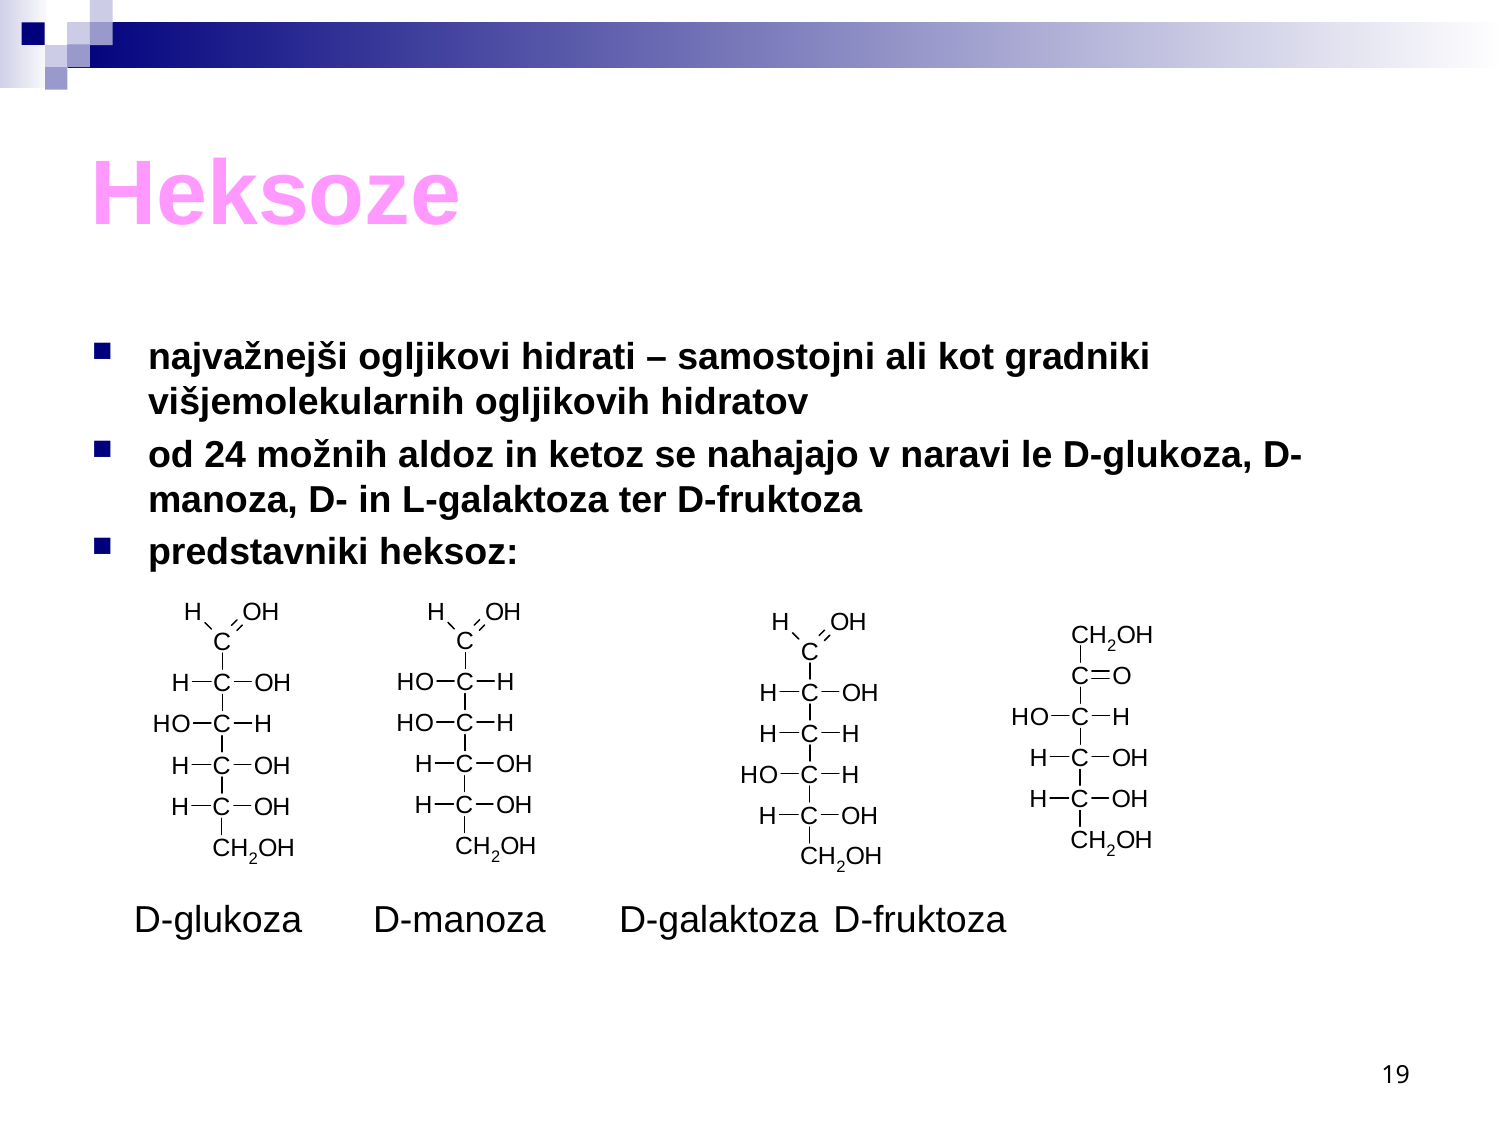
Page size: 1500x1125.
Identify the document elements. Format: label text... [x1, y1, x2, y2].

chart [395, 597, 544, 872]
picture [1008, 620, 1159, 865]
list najvažnejši ogljikovi hidrati – samostojni ali kot gradniki višjemolekularnih ogljikovih hidratov od 24 možnih aldoz in ketoz se nahajajo v naravi le D-glukoza, D-manoza, D- in L-galaktoza ter D-fruktoza predstavniki heksoz: D-glukoza D-manoza D-galaktoza D-fruktoza [76, 324, 1425, 1024]
picture [150, 597, 301, 873]
chart [738, 609, 889, 883]
chart [1009, 621, 1162, 867]
title Heksoze [75, 75, 1425, 300]
picture [737, 608, 888, 882]
picture [393, 597, 542, 871]
slide_number <number> [1074, 1025, 1425, 1100]
